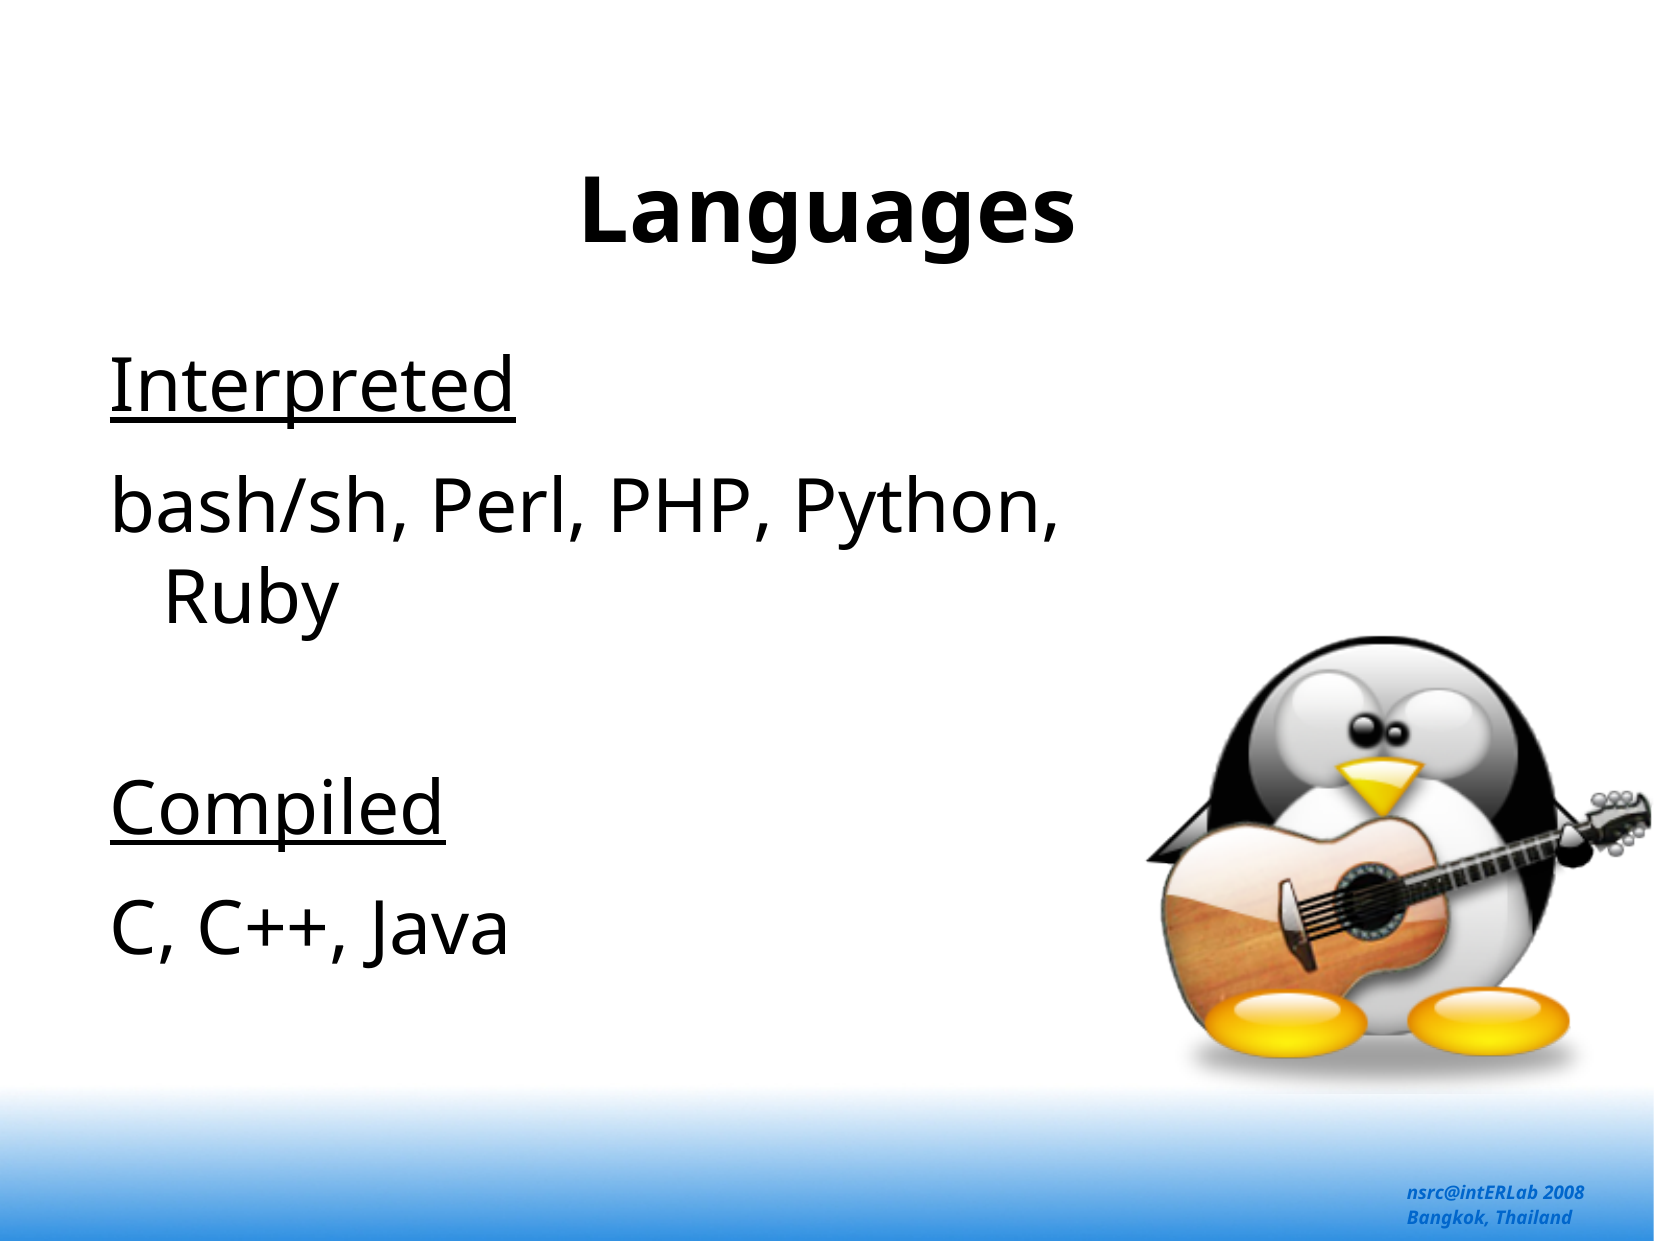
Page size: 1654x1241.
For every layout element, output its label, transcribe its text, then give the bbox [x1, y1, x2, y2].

picture [0, 559, 1654, 1241]
title Languages [121, 102, 1534, 311]
list Interpreted bash/sh, Perl, PHP, Python, Ruby Compiled C, C++, Java [91, 338, 1151, 1129]
